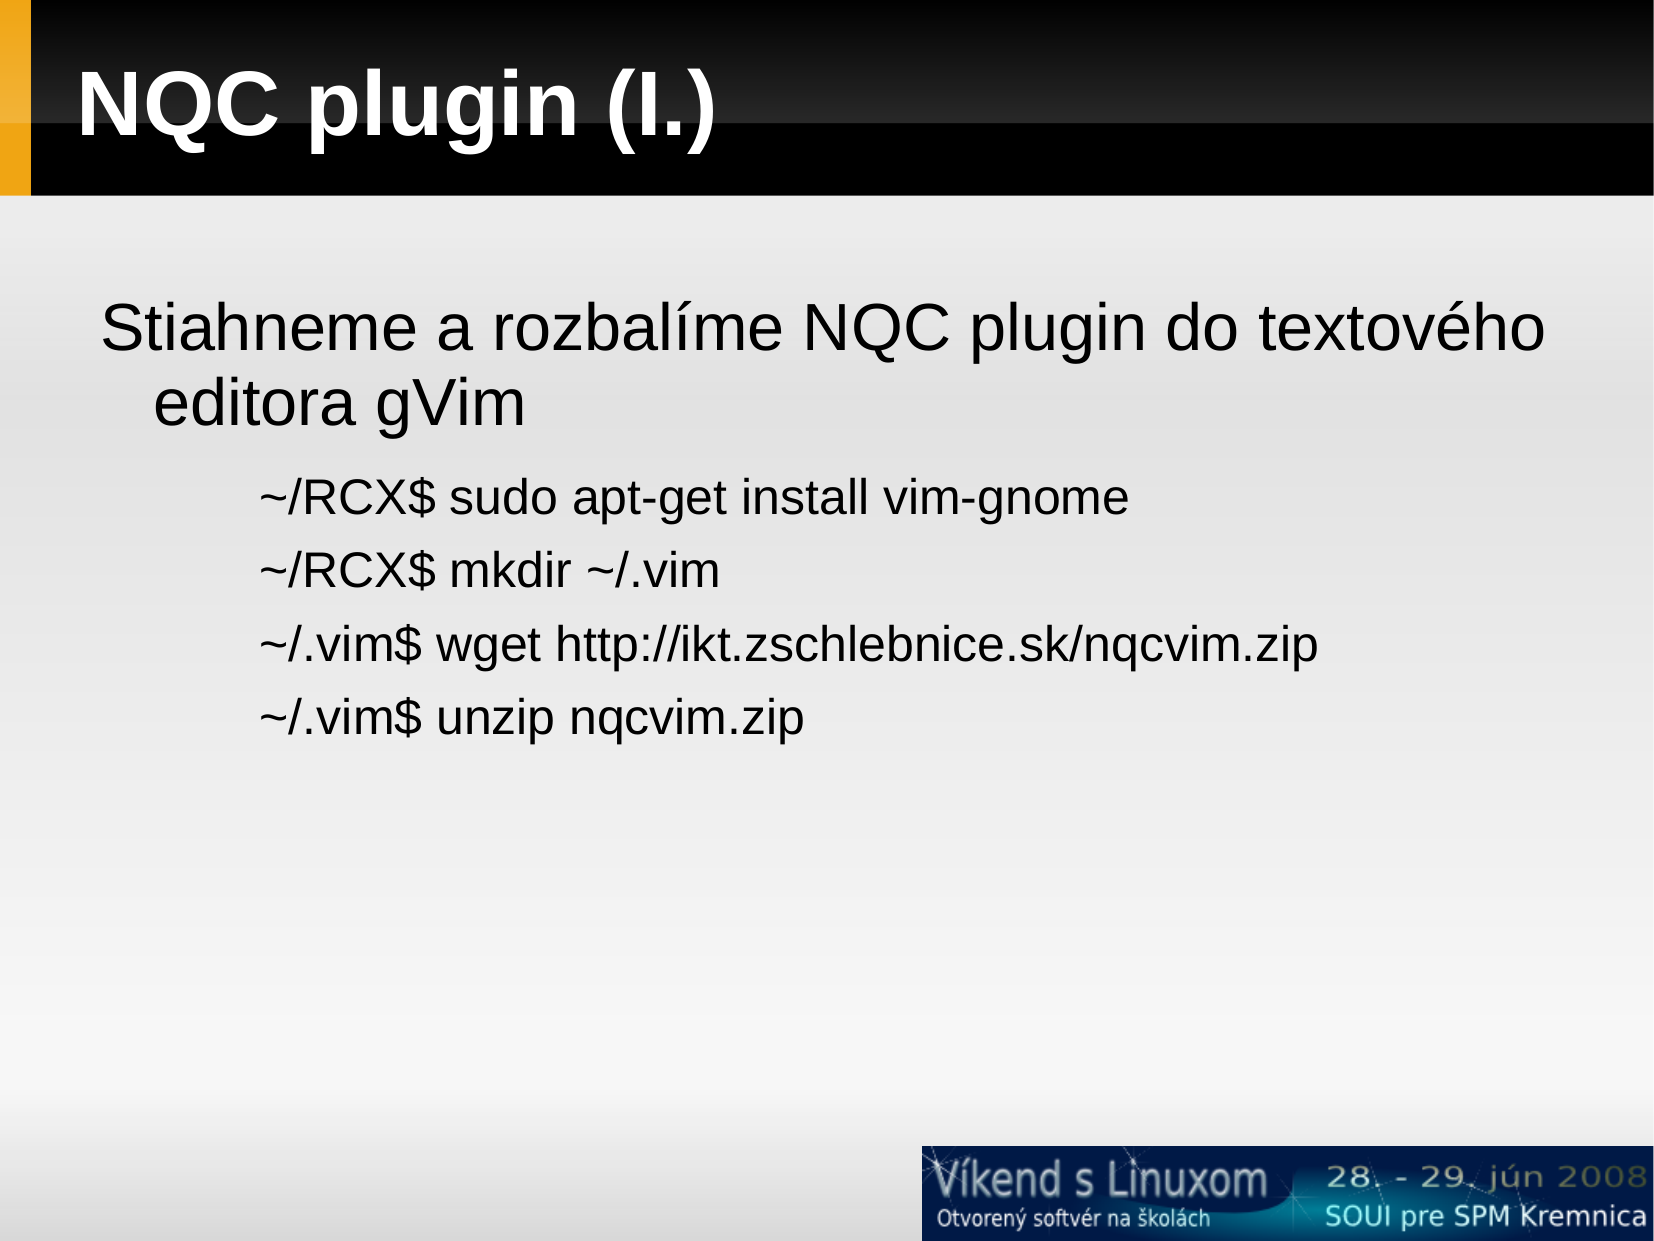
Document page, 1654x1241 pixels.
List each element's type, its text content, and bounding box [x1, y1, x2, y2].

list Stiahneme a rozbalíme NQC plugin do textového editora gVim ~/RCX$ sudo apt-get install vim-gnome ~/RCX$ mkdir ~/.vim ~/.vim$ wget http://ikt.zschlebnice.sk/nqcvim.zip ~/.vim$ unzip nqcvim.zip [82, 290, 1571, 1109]
picture [0, 0, 1654, 1241]
title NQC plugin (I.) [76, 0, 1565, 208]
